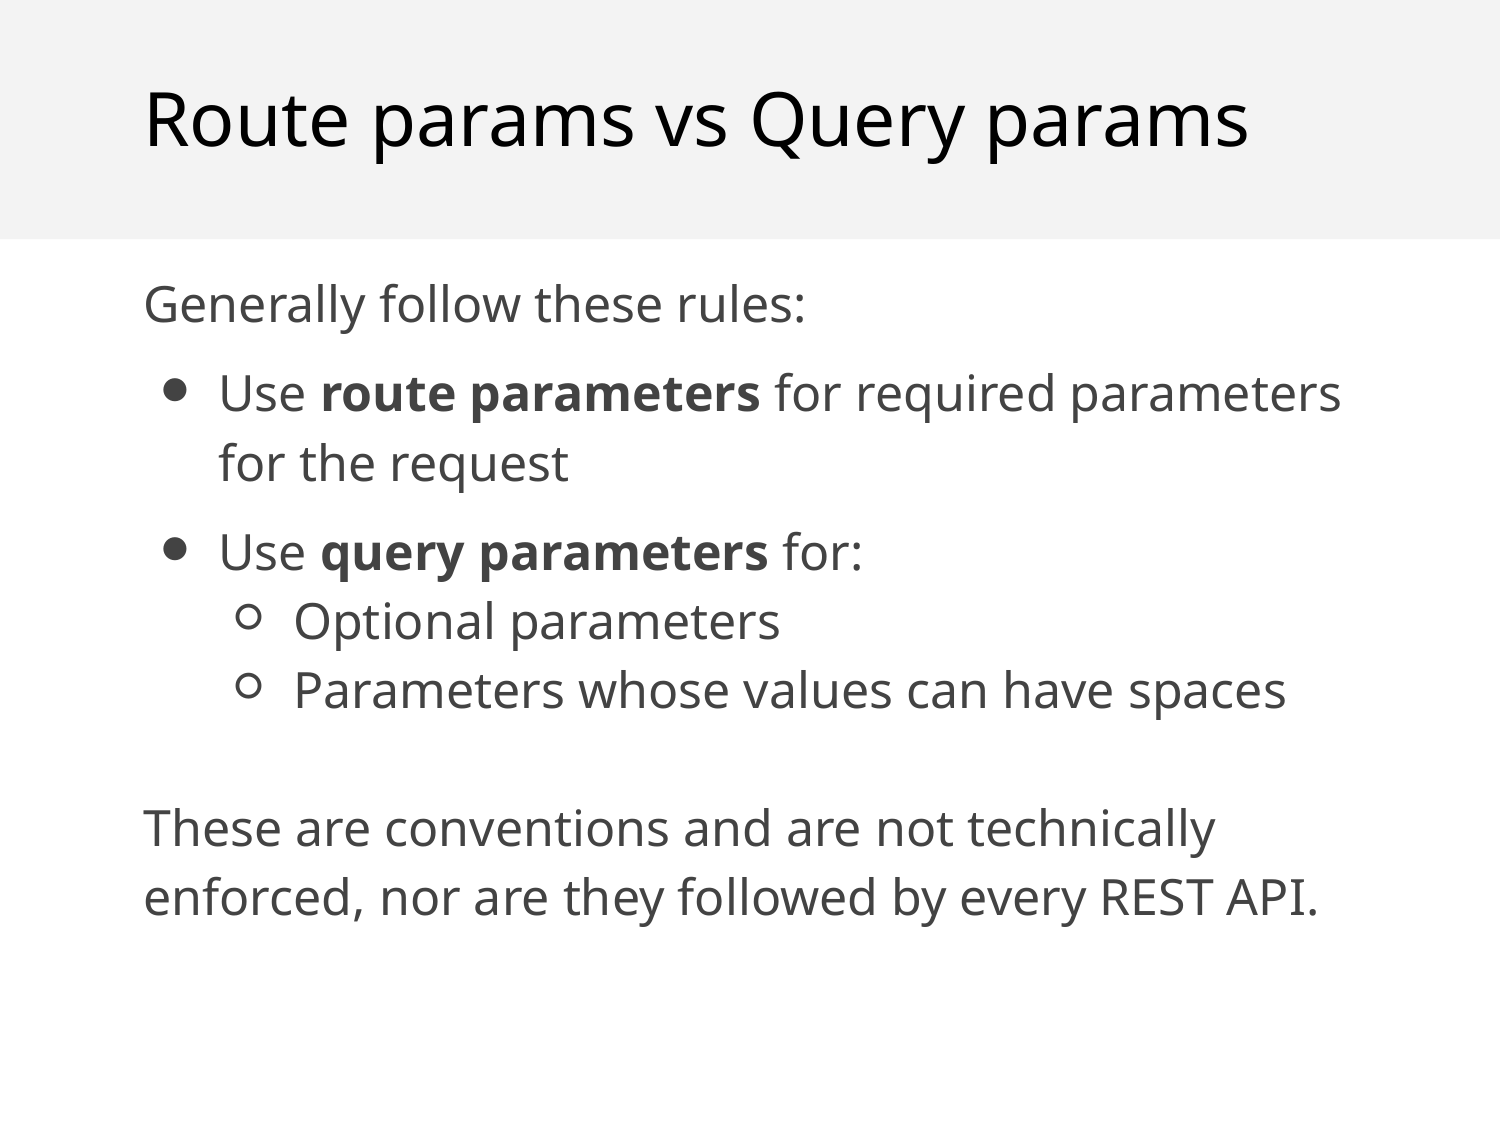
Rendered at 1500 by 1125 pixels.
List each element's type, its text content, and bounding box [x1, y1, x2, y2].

title Route params vs Query params [128, 56, 1372, 183]
list Generally follow these rules: Use route parameters for required parameters for the request Use query parameters for: Optional parameters Parameters whose values can have spaces These are conventions and are not technically enforced, nor are they followed by every REST API. [128, 248, 1372, 1100]
